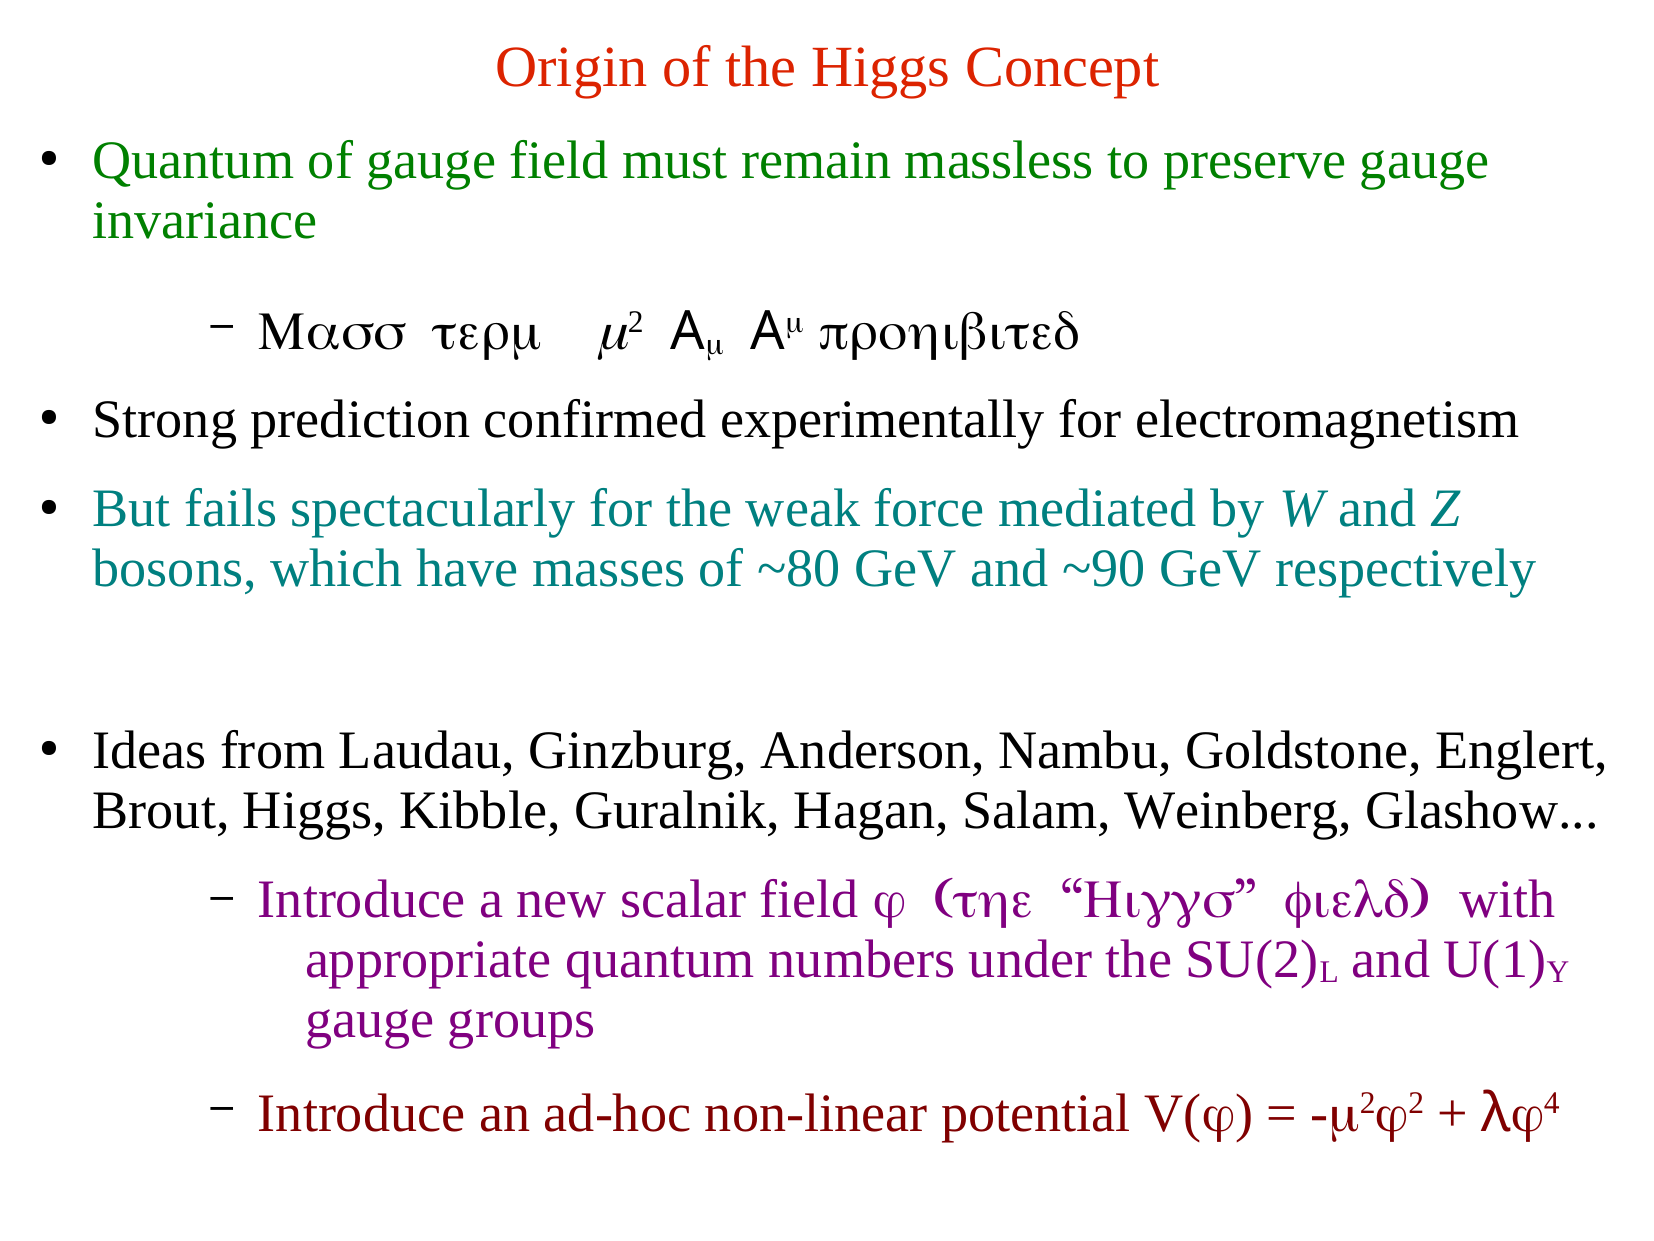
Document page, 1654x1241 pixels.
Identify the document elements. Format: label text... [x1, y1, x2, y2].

list Quantum of gauge field must remain massless to preserve gauge invariance Mass term m2 Aμ Aμ prohibited Strong prediction confirmed experimentally for electromagnetism But fails spectacularly for the weak force mediated by W and Z bosons, which have masses of ~80 GeV and ~90 GeV respectively Ideas from Laudau, Ginzburg, Anderson, Nambu, Goldstone, Englert, Brout, Higgs, Kibble, Guralnik, Hagan, Salam, Weinberg, Glashow... Introduce a new scalar field φ (the “Higgs” field) with appropriate quantum numbers under the SU(2)L and U(1)Y gauge groups Introduce an ad-hoc non-linear potential V(φ) = -μ2φ2 + λφ4 [21, 130, 1636, 1215]
title Origin of the Higgs Concept [121, 0, 1534, 144]
